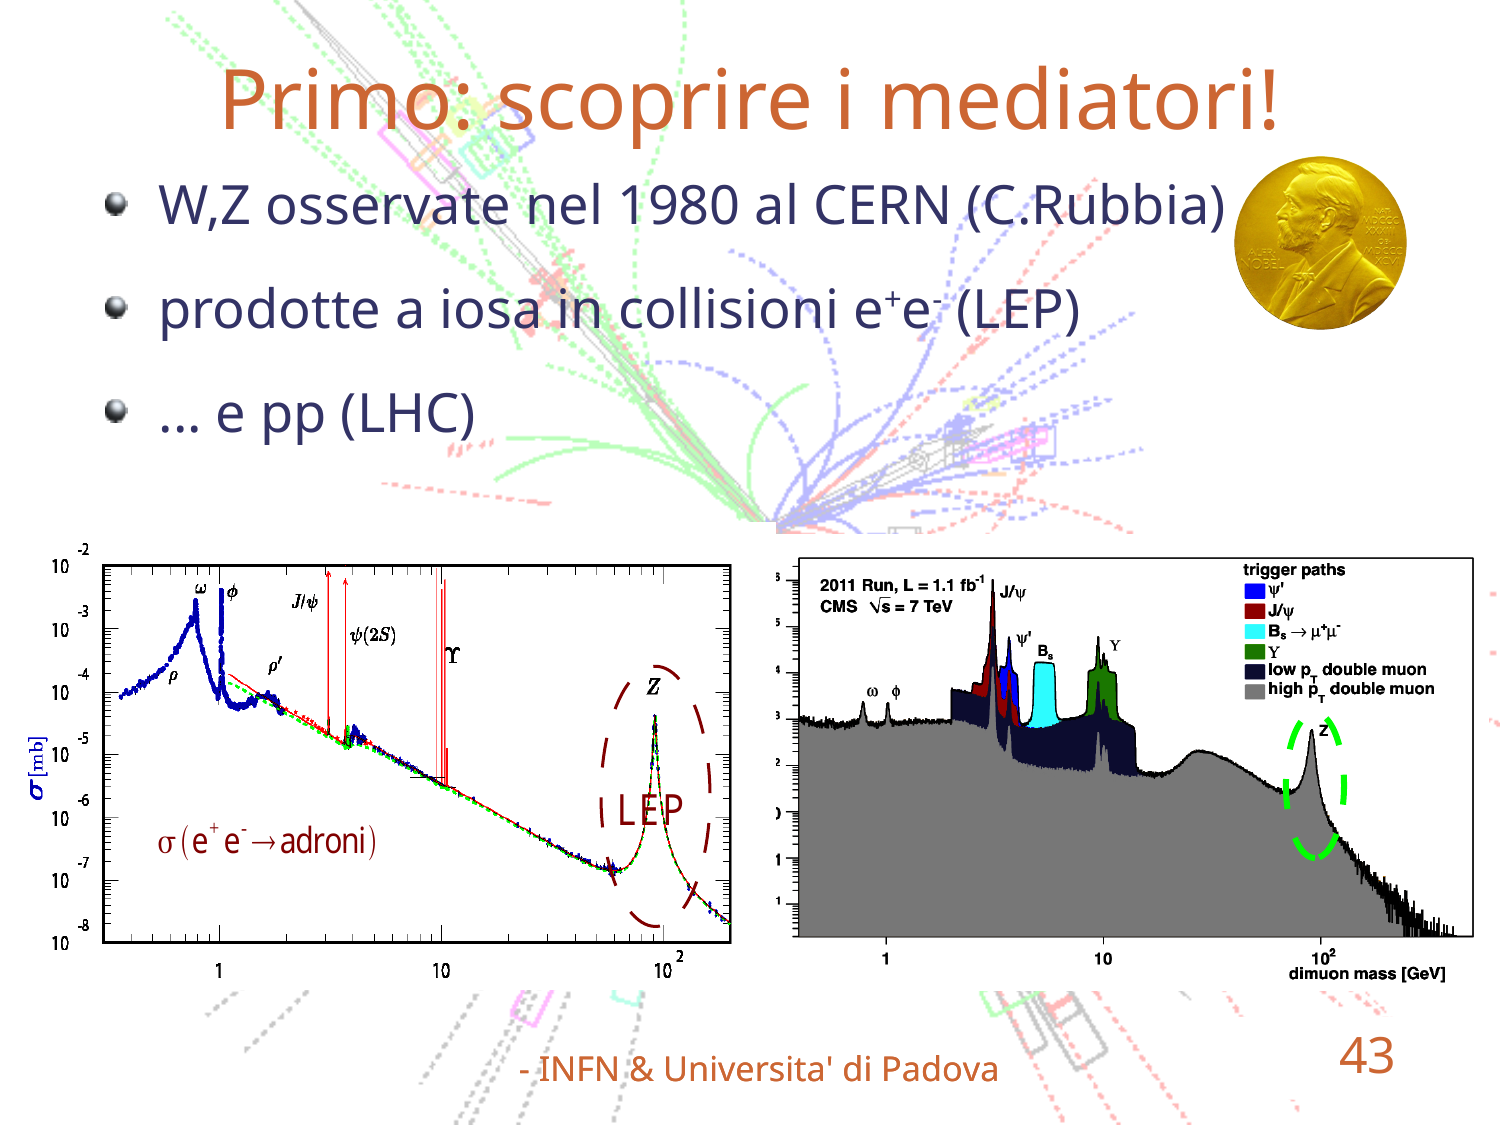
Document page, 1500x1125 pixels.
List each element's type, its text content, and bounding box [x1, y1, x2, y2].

title Primo: scoprire i mediatori! [37, 34, 1463, 160]
list W,Z osservate nel 1980 al CERN (C.Rubbia) prodotte a iosa in collisioni e+e- (LEP) ... e pp (LHC) [87, 167, 1449, 534]
picture [0, 0, 1500, 1125]
chart [152, 816, 382, 876]
chart [612, 784, 692, 852]
